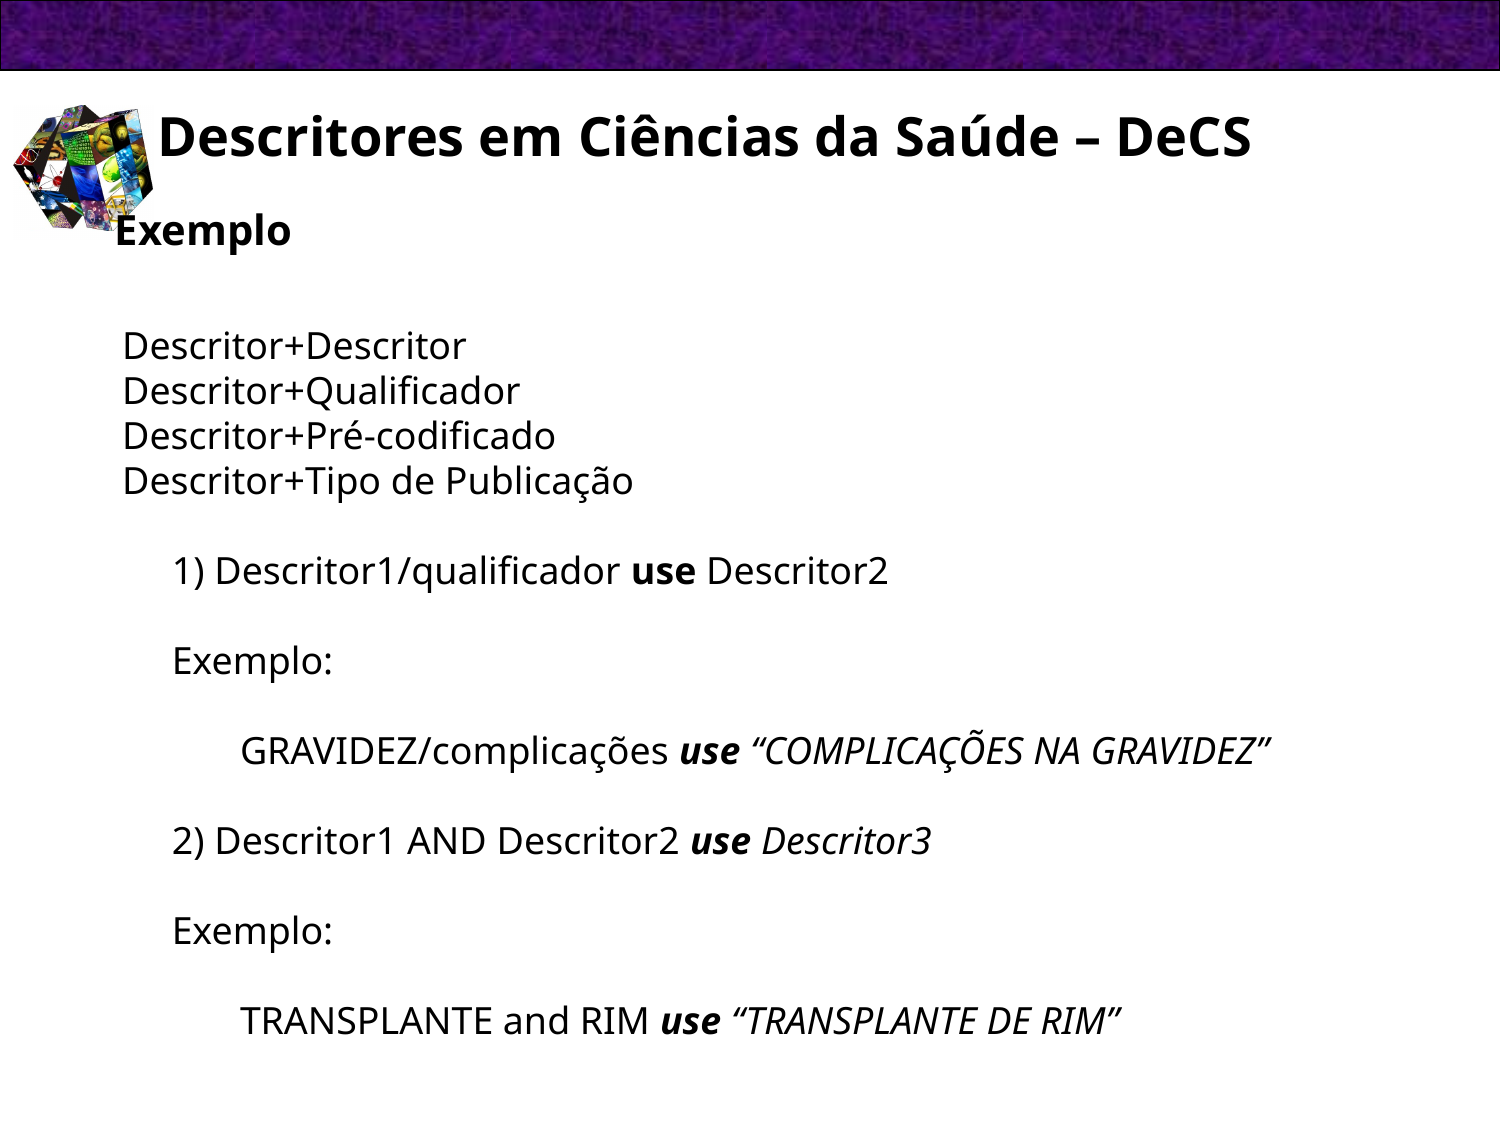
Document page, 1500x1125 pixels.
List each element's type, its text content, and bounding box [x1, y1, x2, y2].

picture [1, 1, 1499, 69]
text_box 1) Descritor1/qualificador use Descritor2 Exemplo: GRAVIDEZ/complicações use “COMPLICAÇÕES NA GRAVIDEZ” 2) Descritor1 AND Descritor2 use Descritor3 Exemplo: TRANSPLANTE and RIM use “TRANSPLANTE DE RIM” [157, 539, 1295, 1050]
text_box Descritores em Ciências da Saúde – DeCS [142, 95, 1478, 176]
text_box Exemplo [100, 196, 857, 262]
text_box Descritor+Descritor Descritor+Qualificador Descritor+Pré-codificado Descritor+Tipo de Publicação [107, 314, 661, 510]
